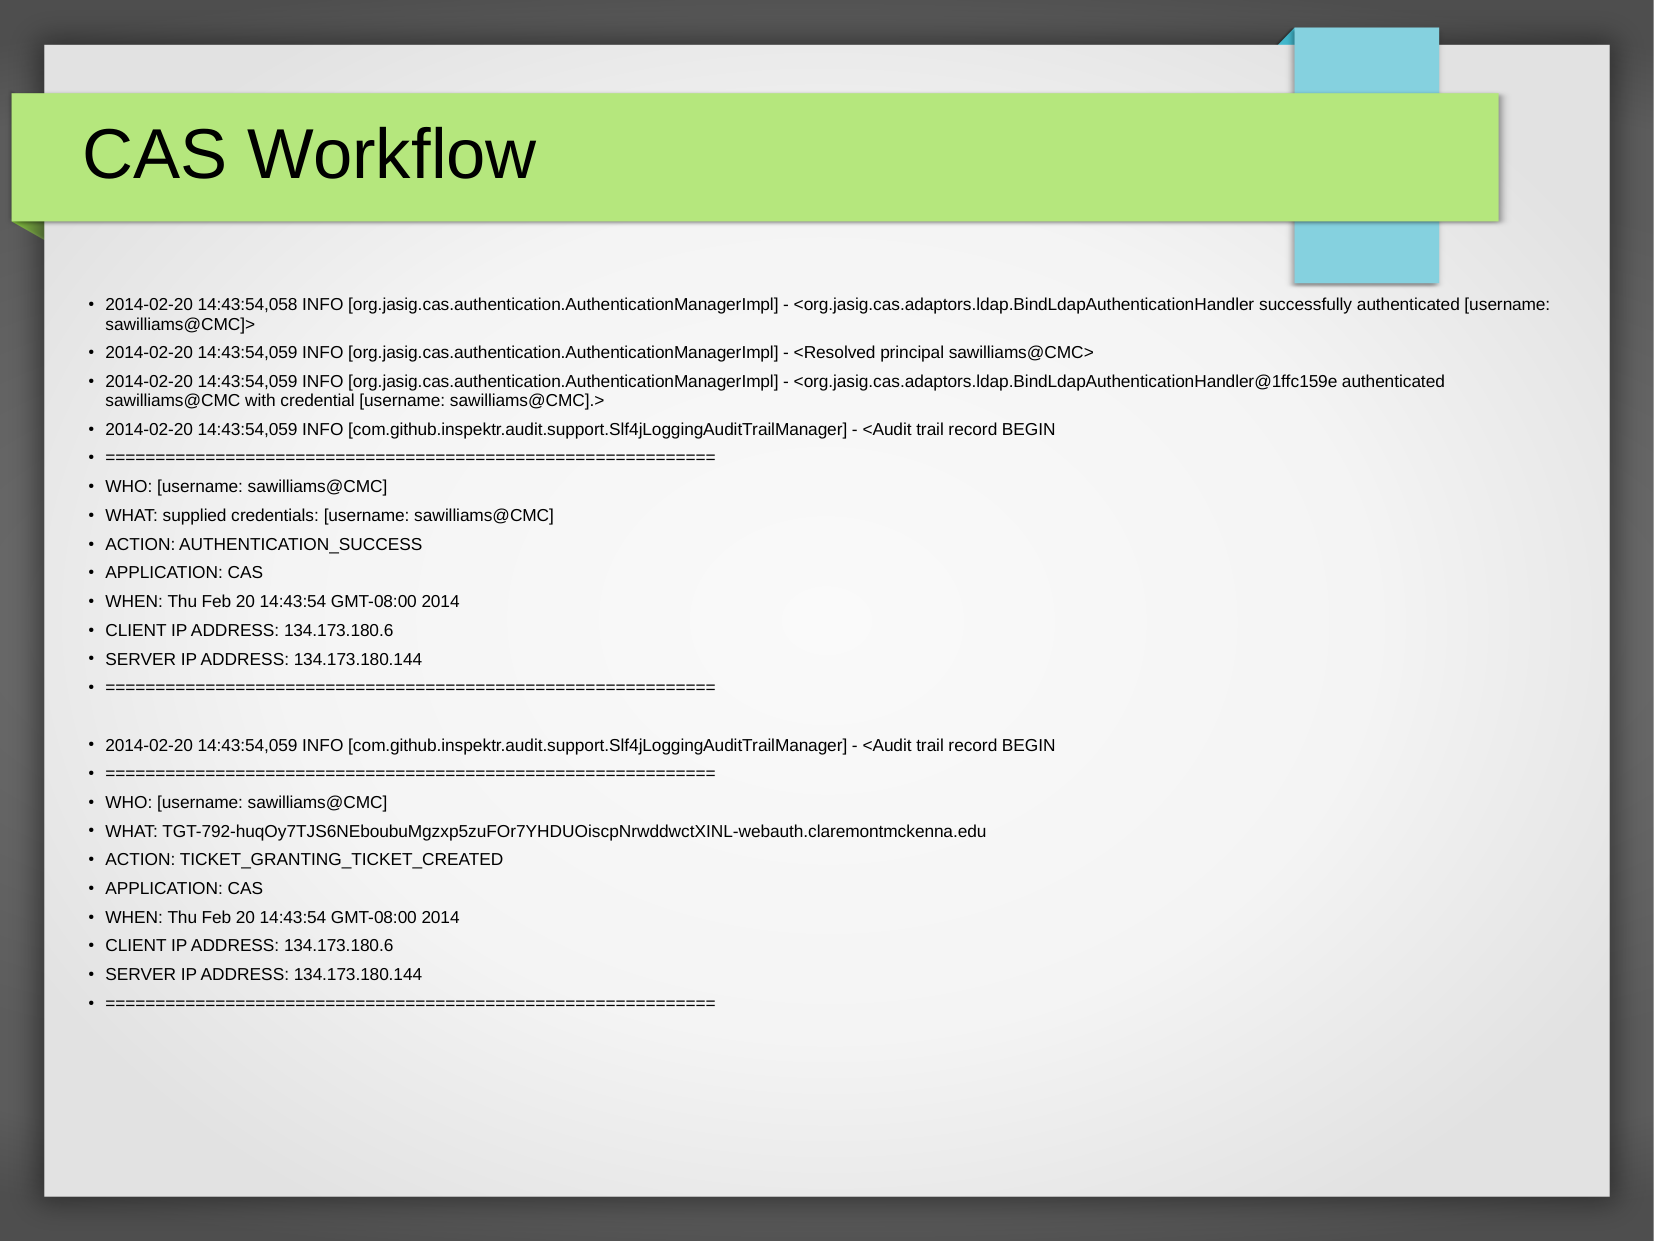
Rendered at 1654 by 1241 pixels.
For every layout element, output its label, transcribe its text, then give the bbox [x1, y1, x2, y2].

title CAS Workflow [82, 94, 1264, 213]
list 2014-02-20 14:43:54,058 INFO [org.jasig.cas.authentication.AuthenticationManagerImpl] - <org.jasig.cas.adaptors.ldap.BindLdapAuthenticationHandler successfully authenticated [username: sawilliams@CMC]> 2014-02-20 14:43:54,059 INFO [org.jasig.cas.authentication.AuthenticationManagerImpl] - <Resolved principal sawilliams@CMC> 2014-02-20 14:43:54,059 INFO [org.jasig.cas.authentication.AuthenticationManagerImpl] - <org.jasig.cas.adaptors.ldap.BindLdapAuthenticationHandler@1ffc159e authenticated sawilliams@CMC with credential [username: sawilliams@CMC].> 2014-02-20 14:43:54,059 INFO [com.github.inspektr.audit.support.Slf4jLoggingAuditTrailManager] - <Audit trail record BEGIN ============================================================= WHO: [username: sawilliams@CMC] WHAT: supplied credentials: [username: sawilliams@CMC] ACTION: AUTHENTICATION_SUCCESS APPLICATION: CAS WHEN: Thu Feb 20 14:43:54 GMT-08:00 2014 CLIENT IP ADDRESS: 134.173.180.6 SERVER IP ADDRESS: 134.173.180.144 ============================================================= 2014-02-20 14:43:54,059 INFO [com.github.inspektr.audit.support.Slf4jLoggingAuditTrailManager] - <Audit trail record BEGIN ============================================================= WHO: [username: sawilliams@CMC] WHAT: TGT-792-huqOy7TJS6NEboubuMgzxp5zuFOr7YHDUOiscpNrwddwctXINL-webauth.claremontmckenna.edu ACTION: TICKET_GRANTING_TICKET_CREATED APPLICATION: CAS WHEN: Thu Feb 20 14:43:54 GMT-08:00 2014 CLIENT IP ADDRESS: 134.173.180.6 SERVER IP ADDRESS: 134.173.180.144 ============================================================= [82, 295, 1571, 1015]
picture [0, 0, 1654, 1241]
